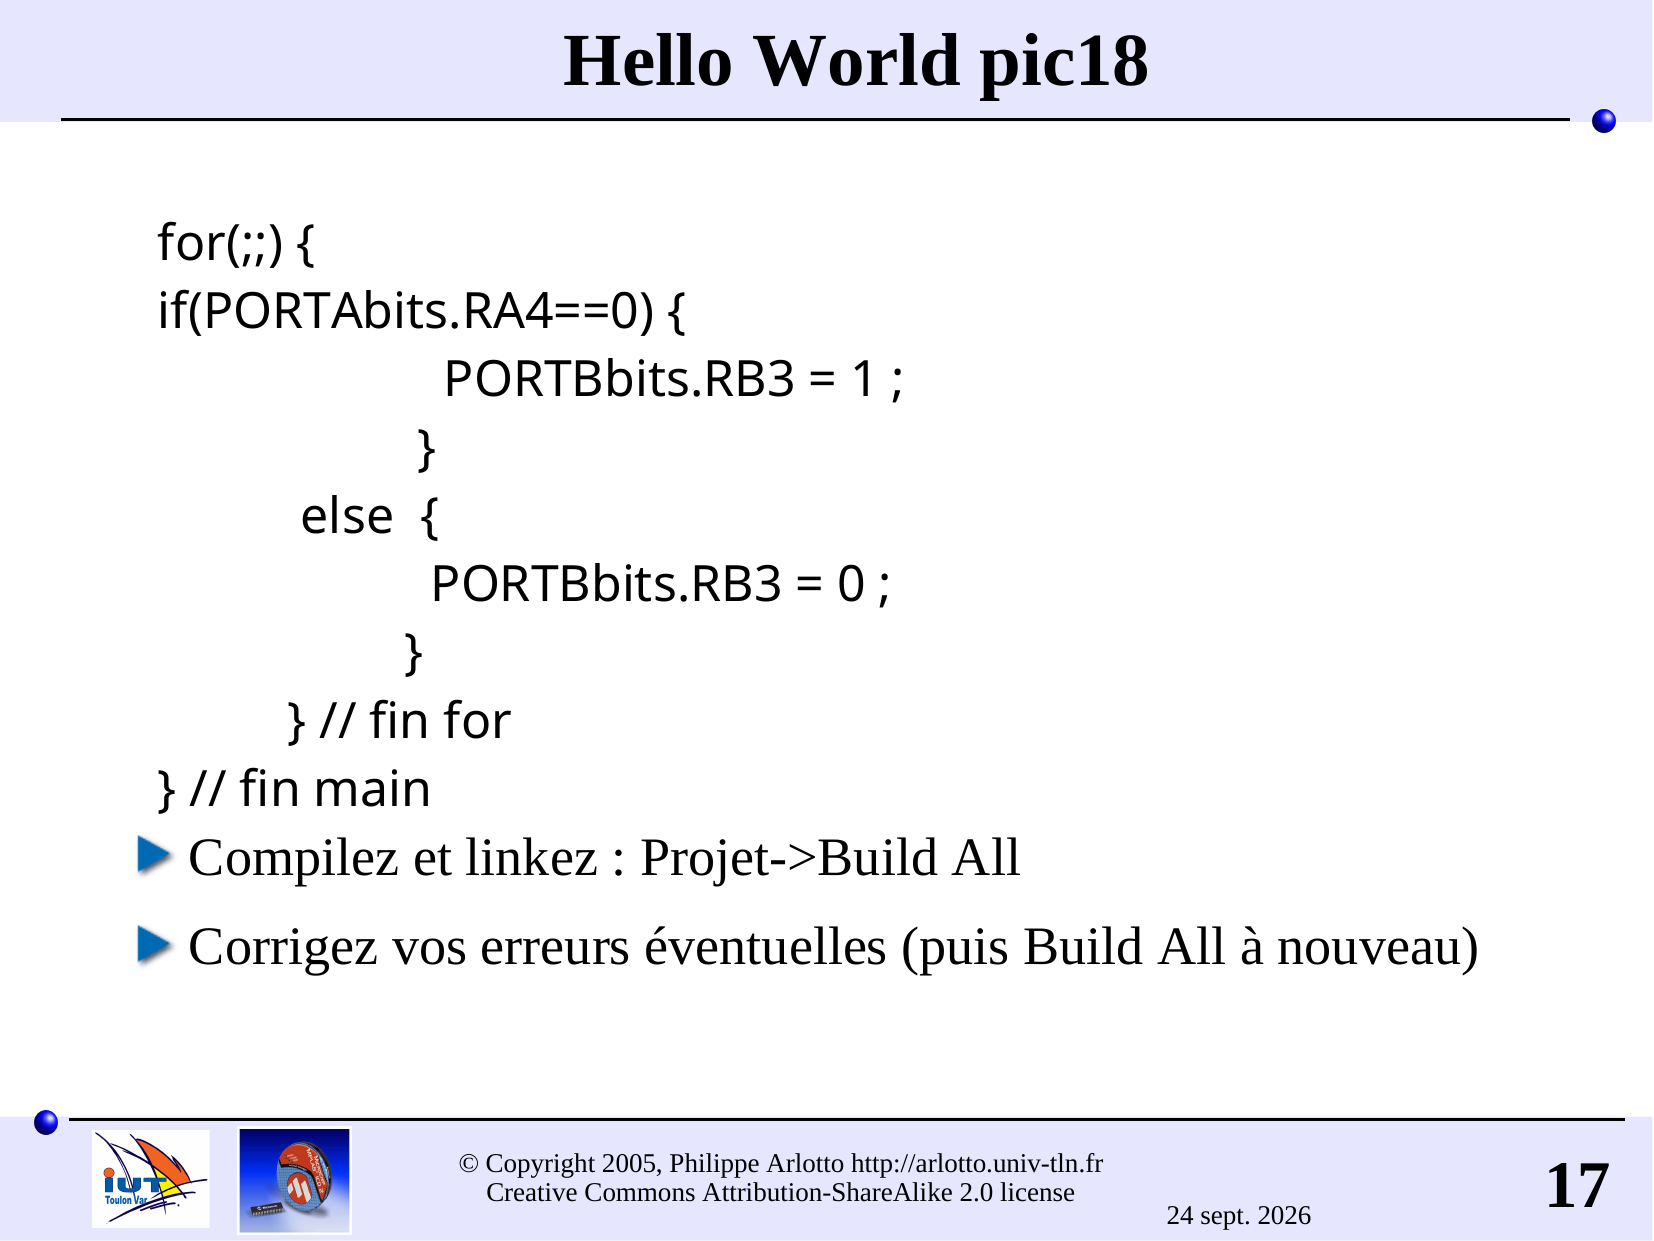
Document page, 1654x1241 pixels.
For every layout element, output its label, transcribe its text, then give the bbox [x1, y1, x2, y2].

title Hello World pic18 [95, 11, 1585, 110]
text_box for(;;) { if(PORTAbits.RA4==0) { PORTBbits.RB3 = 1 ; } else { PORTBbits.RB3 = 0 ; } } // fin for } // fin main [157, 206, 1042, 826]
list Compilez et linkez : Projet->Build All Corrigez vos erreurs éventuelles (puis Build All à nouveau) [118, 826, 1530, 1052]
picture [237, 1126, 352, 1235]
